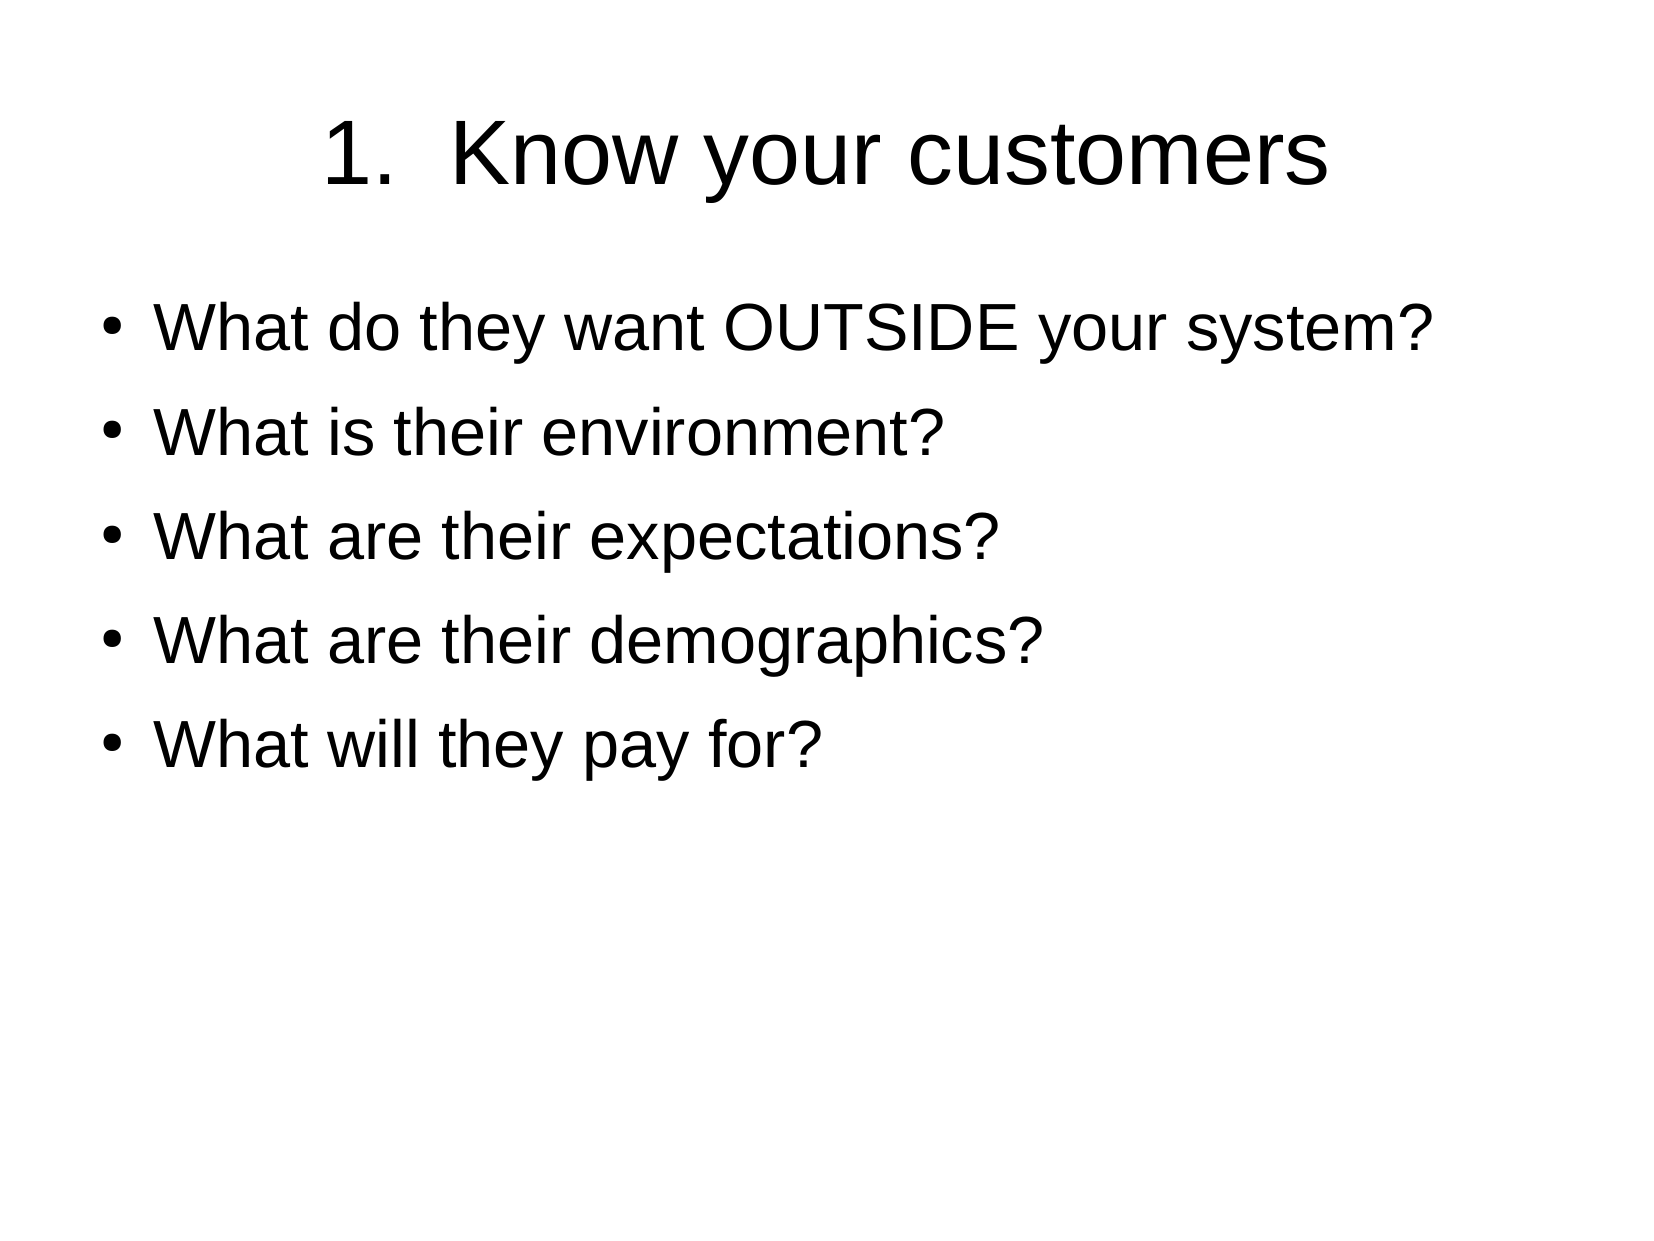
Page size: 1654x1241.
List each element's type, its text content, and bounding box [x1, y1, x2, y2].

list What do they want OUTSIDE your system? What is their environment? What are their expectations? What are their demographics? What will they pay for? [82, 290, 1571, 1010]
title 1. Know your customers [82, 49, 1571, 257]
